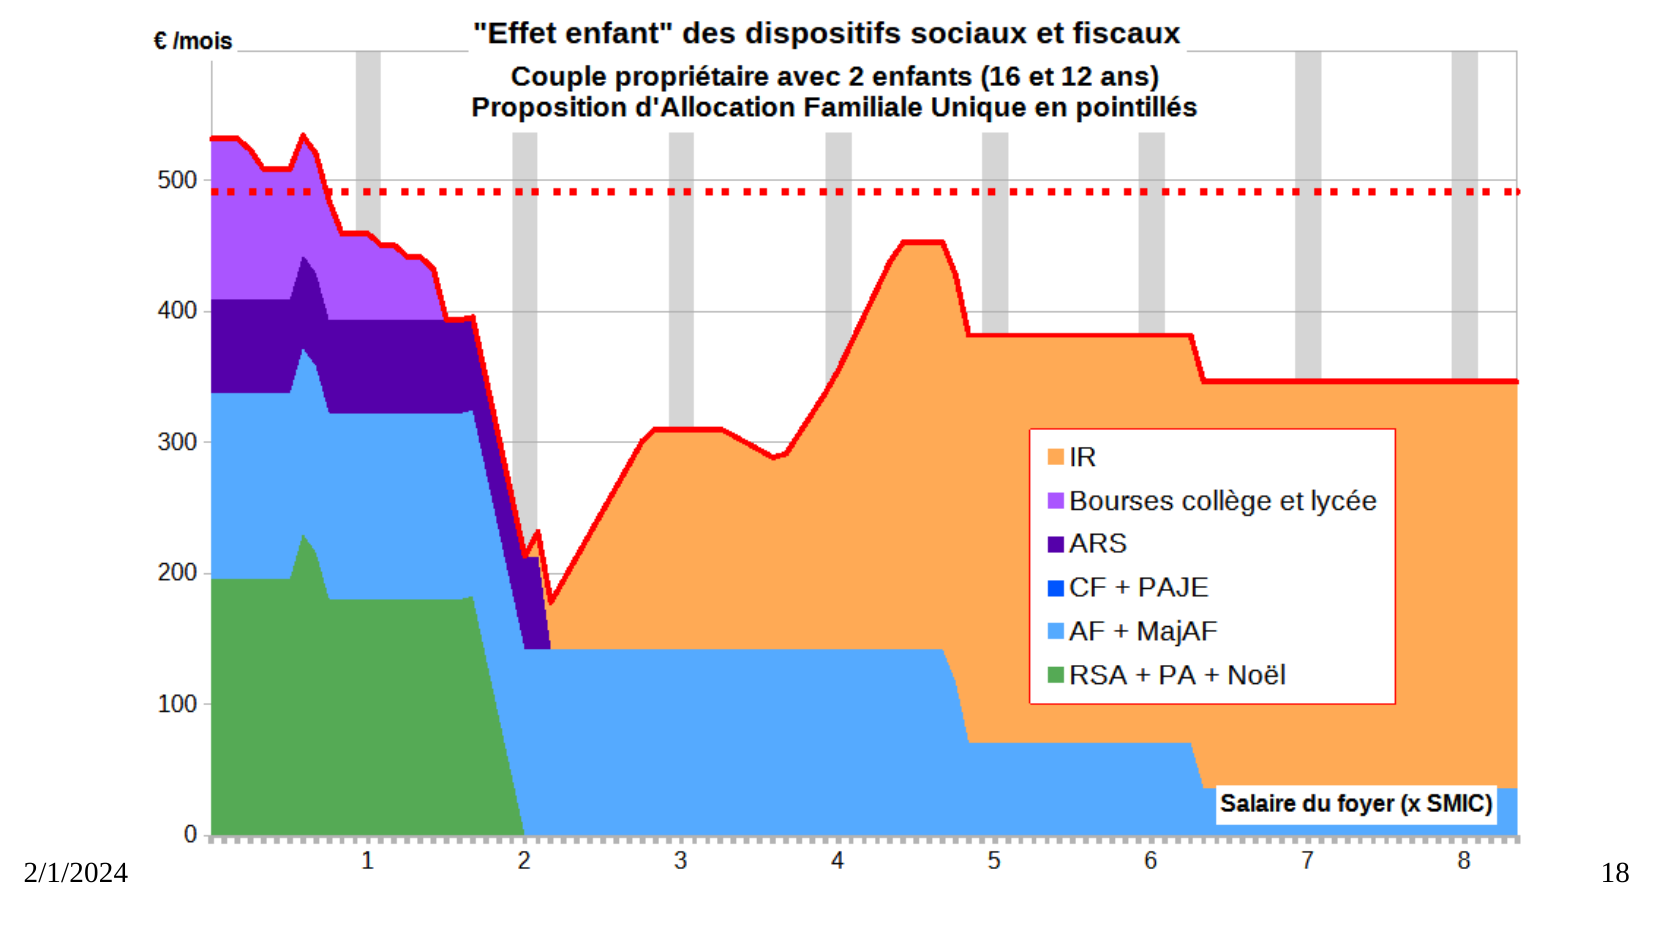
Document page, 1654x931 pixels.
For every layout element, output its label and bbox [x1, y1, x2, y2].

picture [144, 1, 1528, 888]
